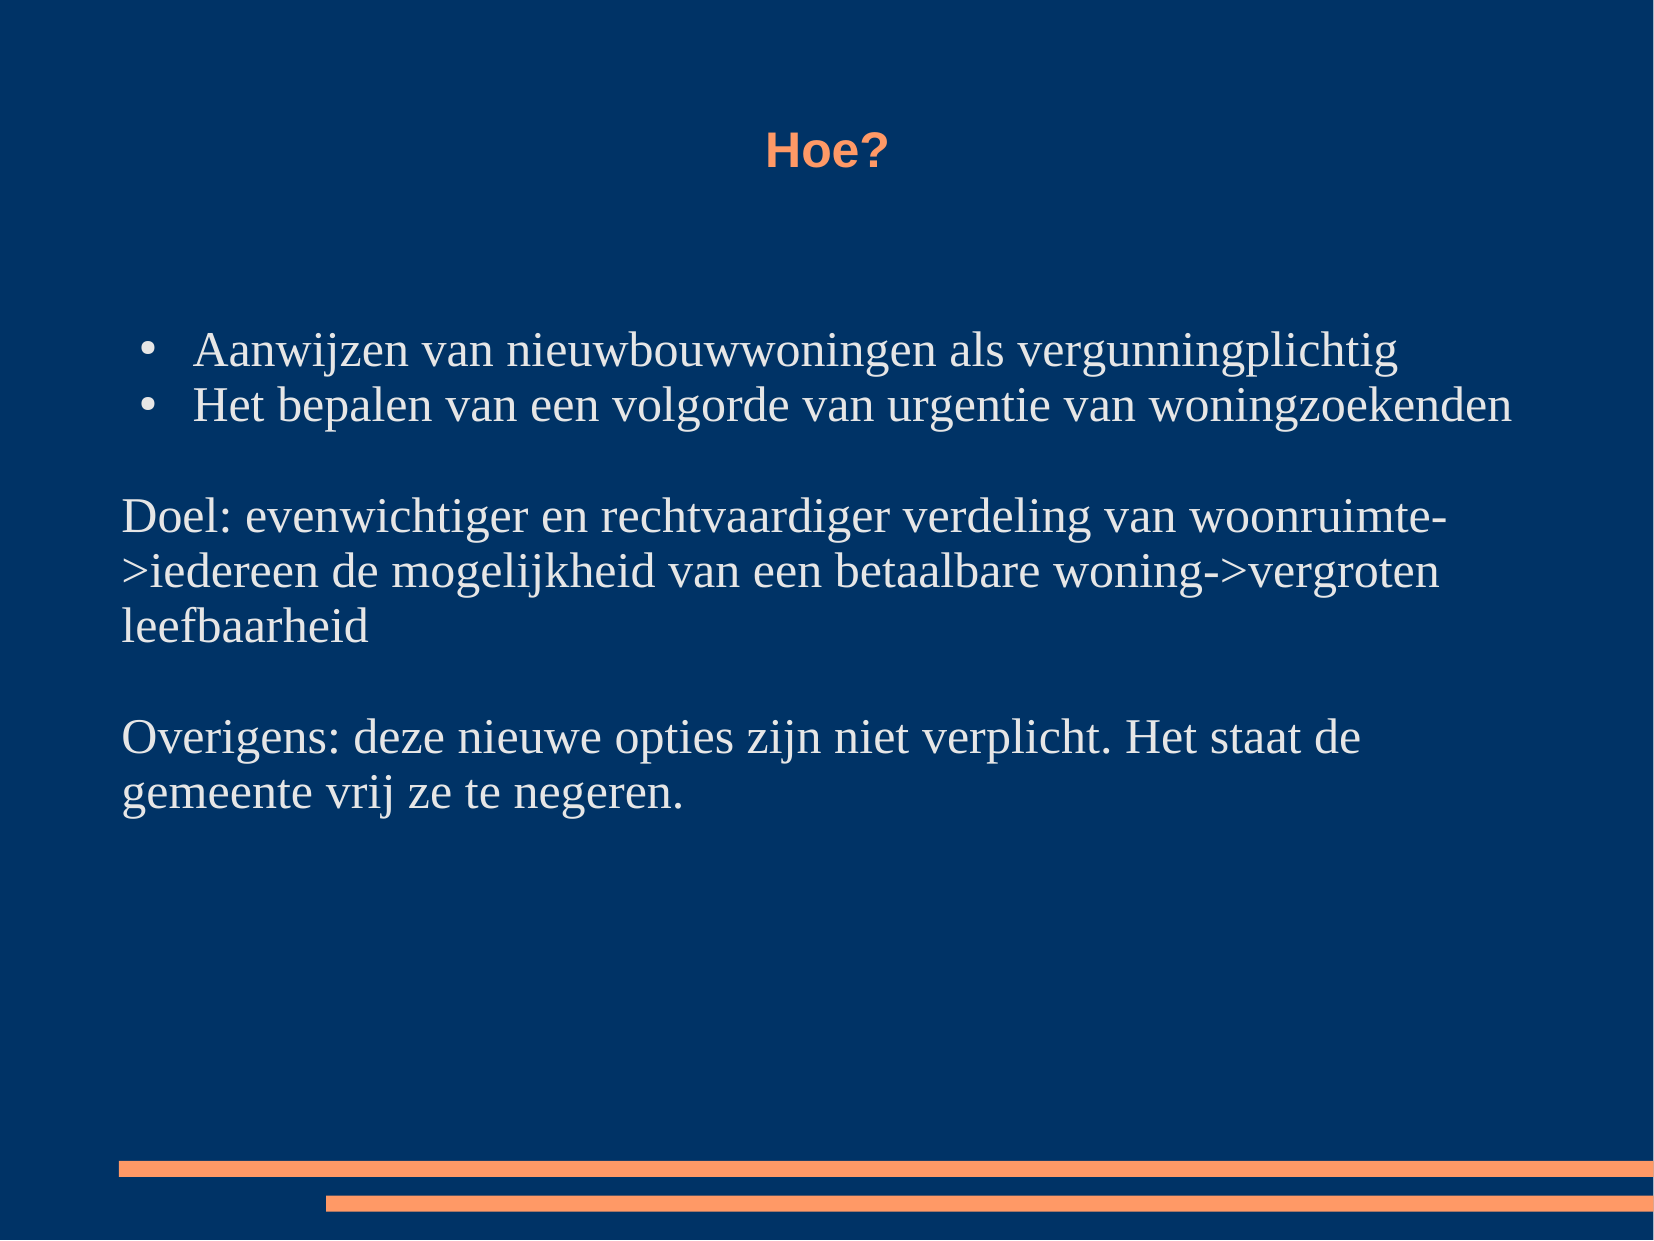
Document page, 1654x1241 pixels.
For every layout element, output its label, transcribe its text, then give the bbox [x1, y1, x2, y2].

list Aanwijzen van nieuwbouwwoningen als vergunningplichtig Het bepalen van een volgorde van urgentie van woningzoekenden Doel: evenwichtiger en rechtvaardiger verdeling van woonruimte->iedereen de mogelijkheid van een betaalbare woning->vergroten leefbaarheid Overigens: deze nieuwe opties zijn niet verplicht. Het staat de gemeente vrij ze te negeren. [121, 322, 1561, 1132]
title Hoe? [121, 46, 1534, 254]
